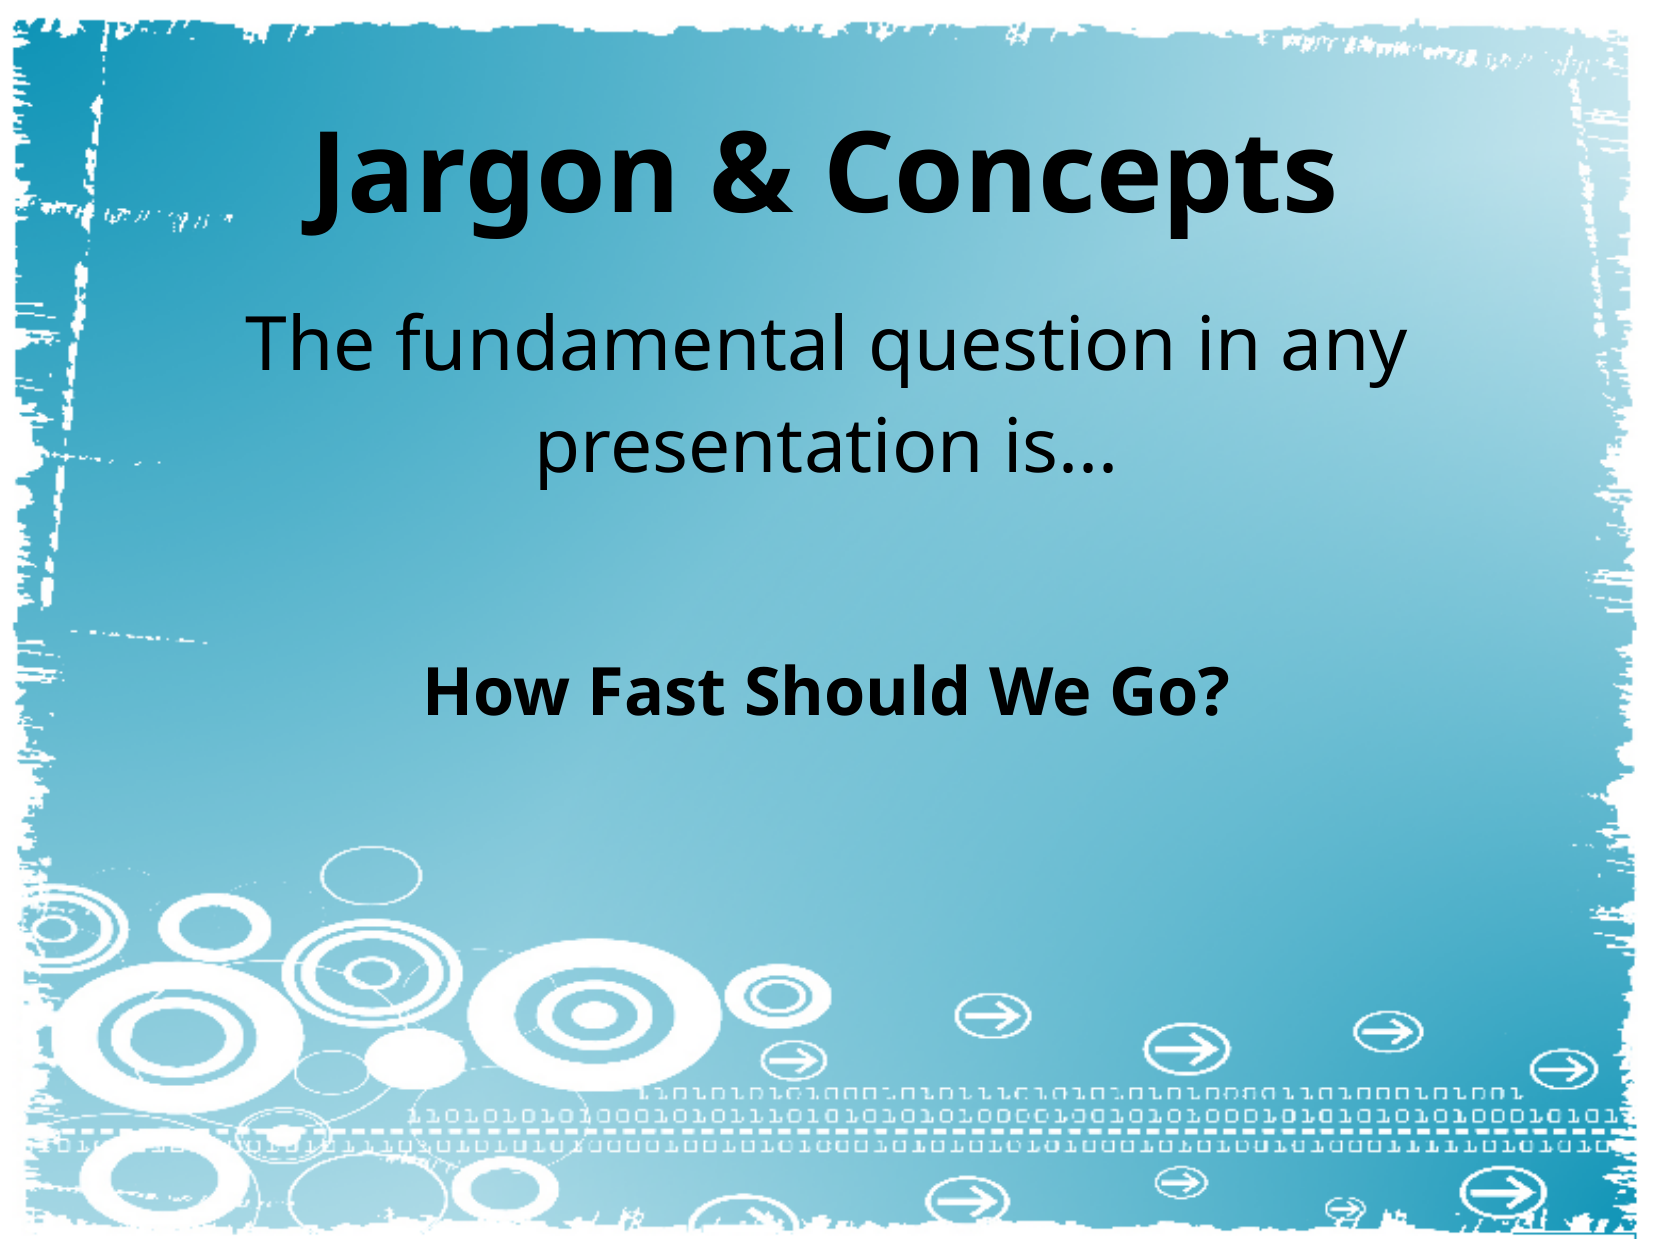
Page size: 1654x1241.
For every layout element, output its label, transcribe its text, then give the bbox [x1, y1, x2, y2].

list The fundamental question in any presentation is... How Fast Should We Go? [82, 290, 1571, 1186]
title Jargon & Concepts [37, 37, 1613, 301]
picture [1, 1, 1652, 1239]
